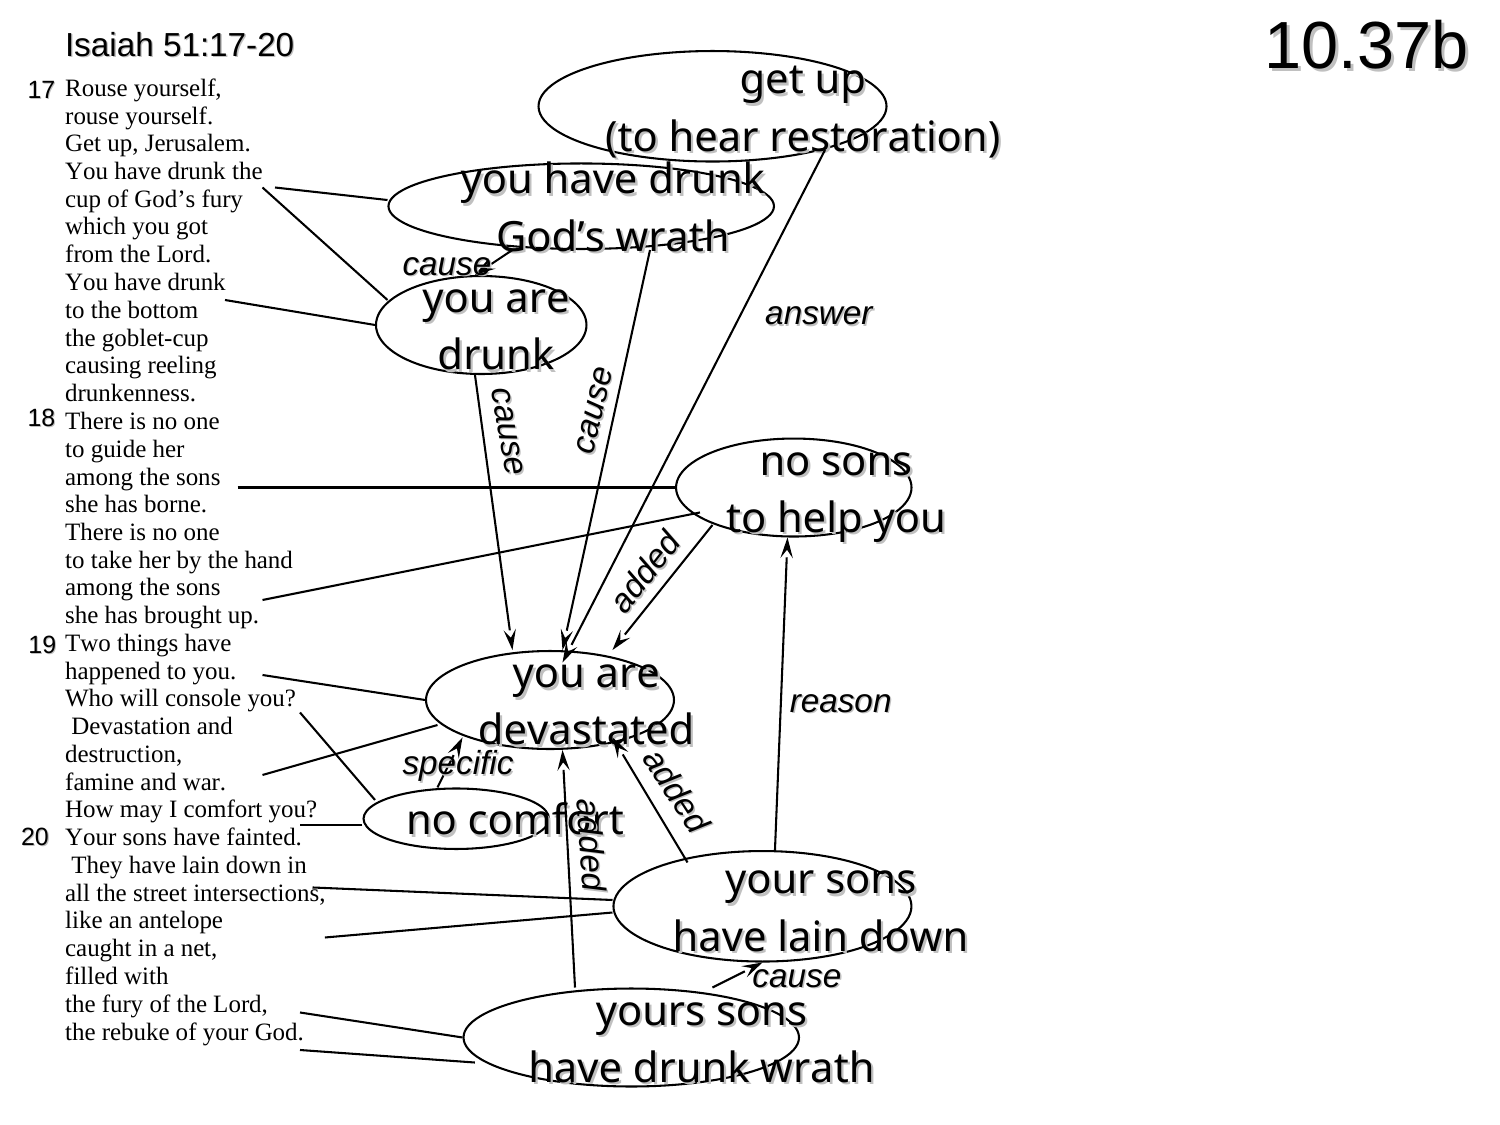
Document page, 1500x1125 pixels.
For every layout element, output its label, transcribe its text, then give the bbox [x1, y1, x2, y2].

text_box cause [552, 230, 657, 474]
text_box you are drunk [376, 290, 586, 374]
text_box no comfort [363, 790, 549, 849]
text_box no sons to help you [731, 438, 912, 537]
text_box specific [387, 737, 625, 790]
text_box no sons to help you [676, 457, 700, 488]
text_box Isaiah 51:17-20 [49, 18, 363, 71]
text_box answer [750, 287, 988, 340]
text_box your sons have lain down [747, 851, 912, 950]
text_box 20 [5, 815, 94, 859]
text_box 17 [12, 68, 100, 112]
text_box you have drunk God’s wrath [388, 163, 774, 246]
text_box cause [737, 950, 976, 1003]
text_box you are devastated [426, 651, 674, 738]
text_box added [586, 589, 598, 607]
text_box cause [473, 368, 567, 612]
text_box yours sons have drunk wrath [463, 988, 800, 1087]
text_box get up (to hear restoration) [538, 51, 887, 162]
text_box your sons have lain down [621, 858, 737, 961]
text_box Rouse yourself, rouse yourself. Get up, Jerusalem. You have drunk the cup of God’s fury which you got from the Lord. You have drunk to the bottom the goblet-cup causing reeling drunkenness. There is no one to guide her among the sons she has borne. There is no one to take her by the hand among the sons she has brought up. Two things have happened to you. Who will console you? Devastation and destruction, famine and war. How may I comfort you? Your sons have fainted. They have lain down in all the street intersections, like an antelope caught in a net, filled with the fury of the Lord, the rebuke of your God. [50, 71, 351, 1054]
text_box reason [774, 675, 1013, 728]
text_box added [561, 790, 630, 1023]
text_box 18 [12, 395, 100, 440]
text_box cause [387, 237, 604, 290]
text_box 10.37b [1249, 0, 1500, 91]
text_box added [592, 417, 774, 637]
text_box 19 [13, 623, 101, 667]
text_box added [625, 725, 795, 954]
